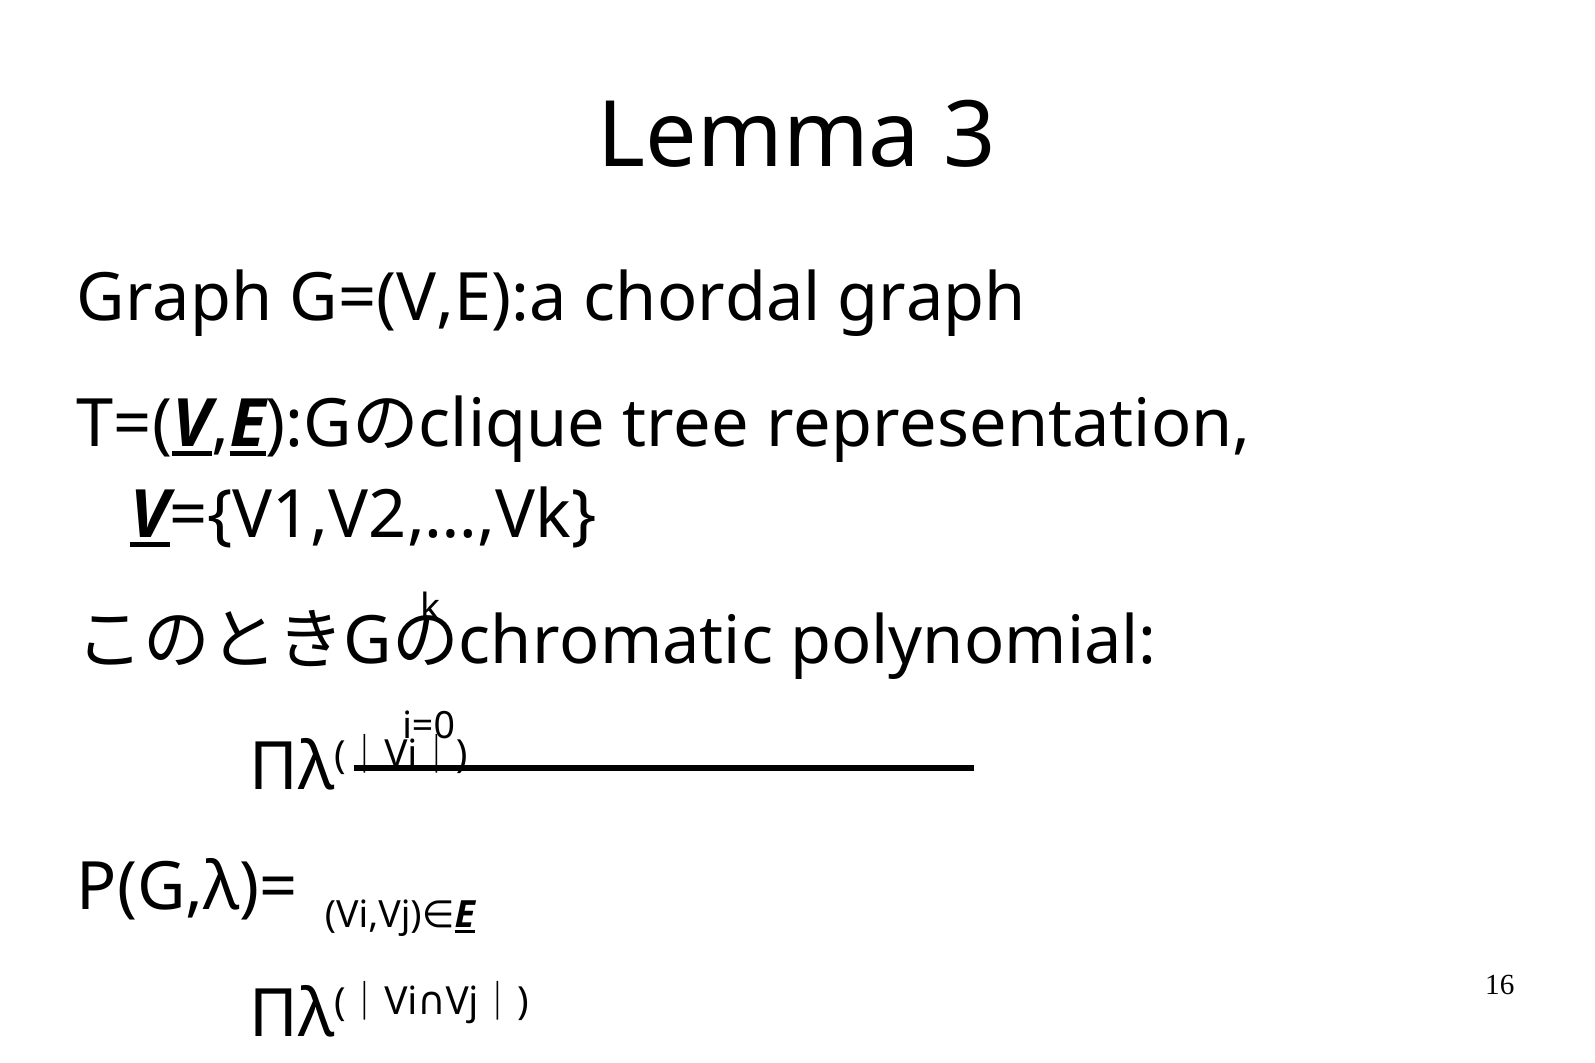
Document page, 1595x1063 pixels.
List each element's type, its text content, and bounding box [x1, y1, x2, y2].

title Lemma 3 [79, 42, 1515, 220]
list Graph G=(V,E):a chordal graph T=(V,E):Gのclique tree representation, V={V1,V2,…,Vk} このときGのchromatic polynomial: Пλ(｜Vi｜) P(G,λ)= Пλ(｜Vi∩Vj｜) [59, 248, 1536, 936]
text_box (Vi,Vj)∈E [324, 887, 532, 928]
text_box i=0 [402, 698, 508, 739]
text_box k [420, 580, 473, 621]
